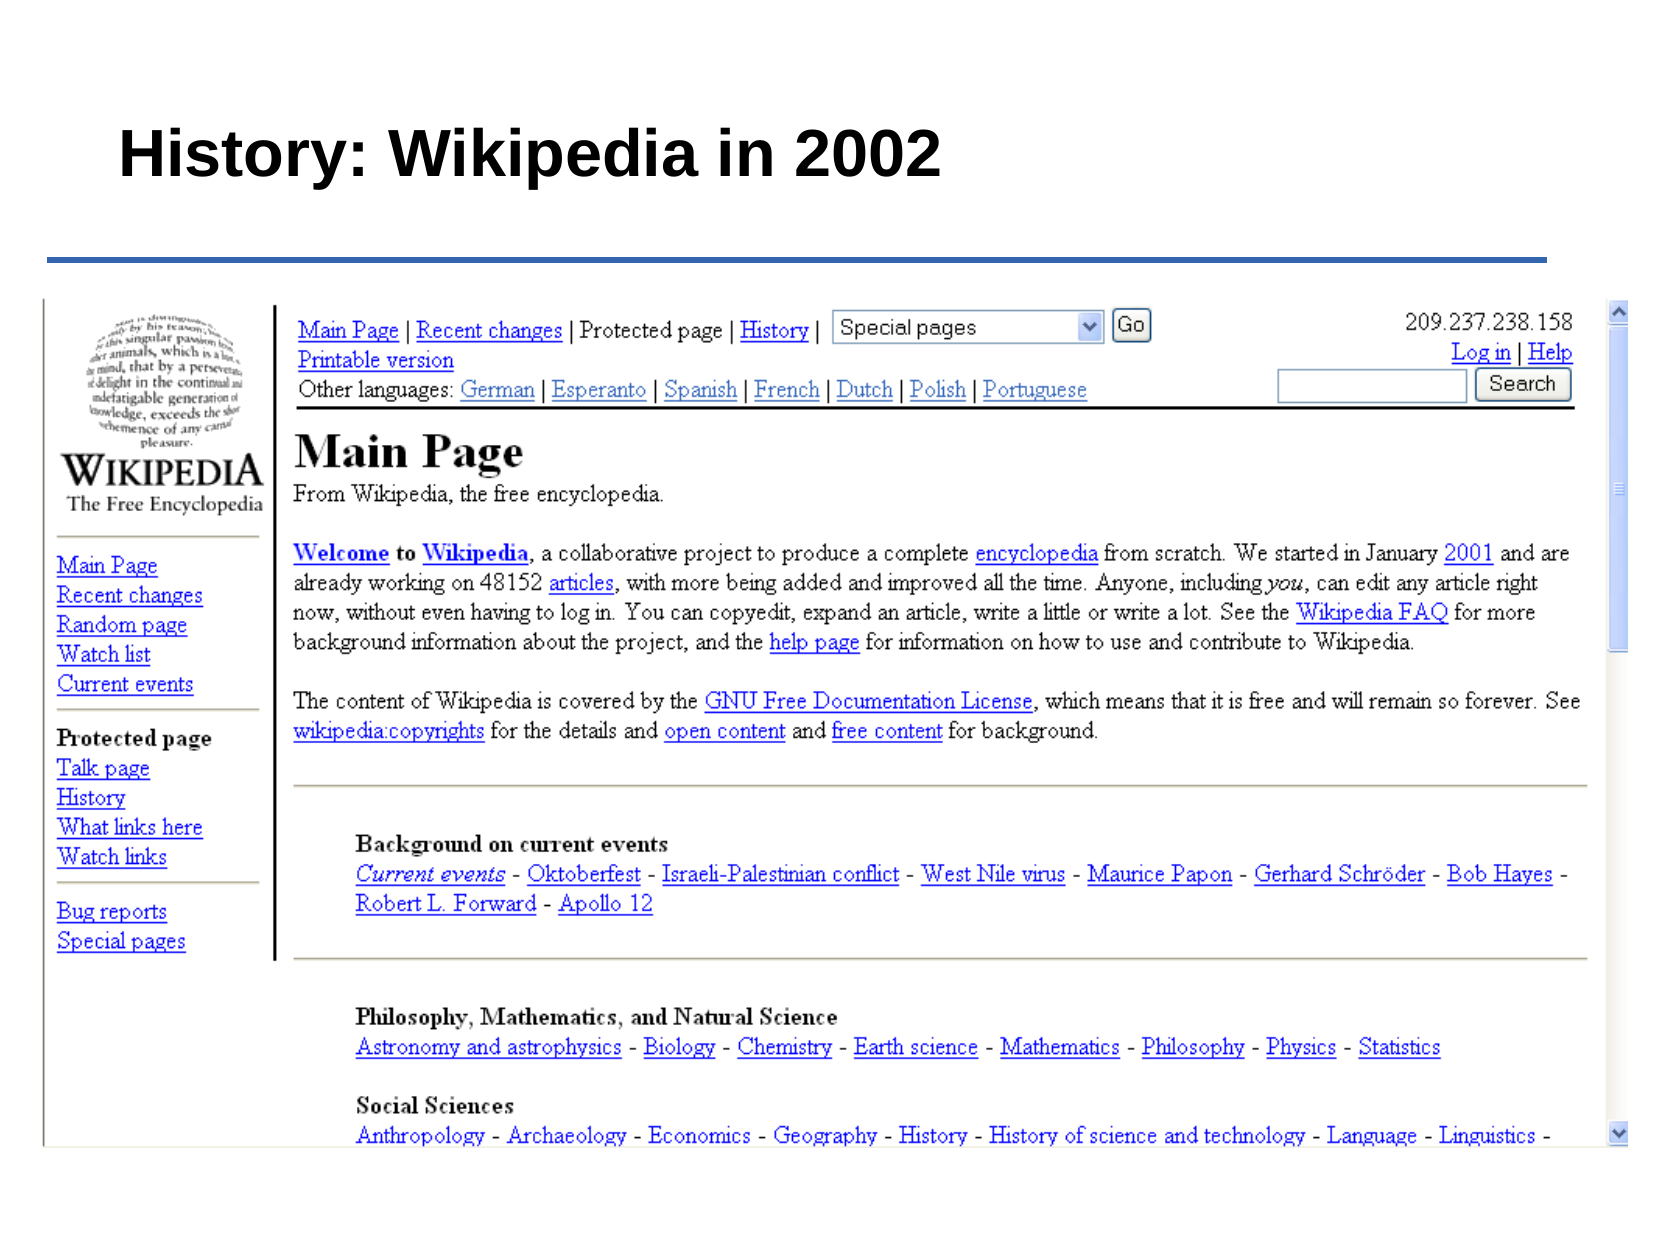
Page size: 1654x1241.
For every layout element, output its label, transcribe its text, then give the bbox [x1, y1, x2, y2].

picture [26, 282, 1628, 1148]
title History: Wikipedia in 2002 [118, 49, 1571, 257]
